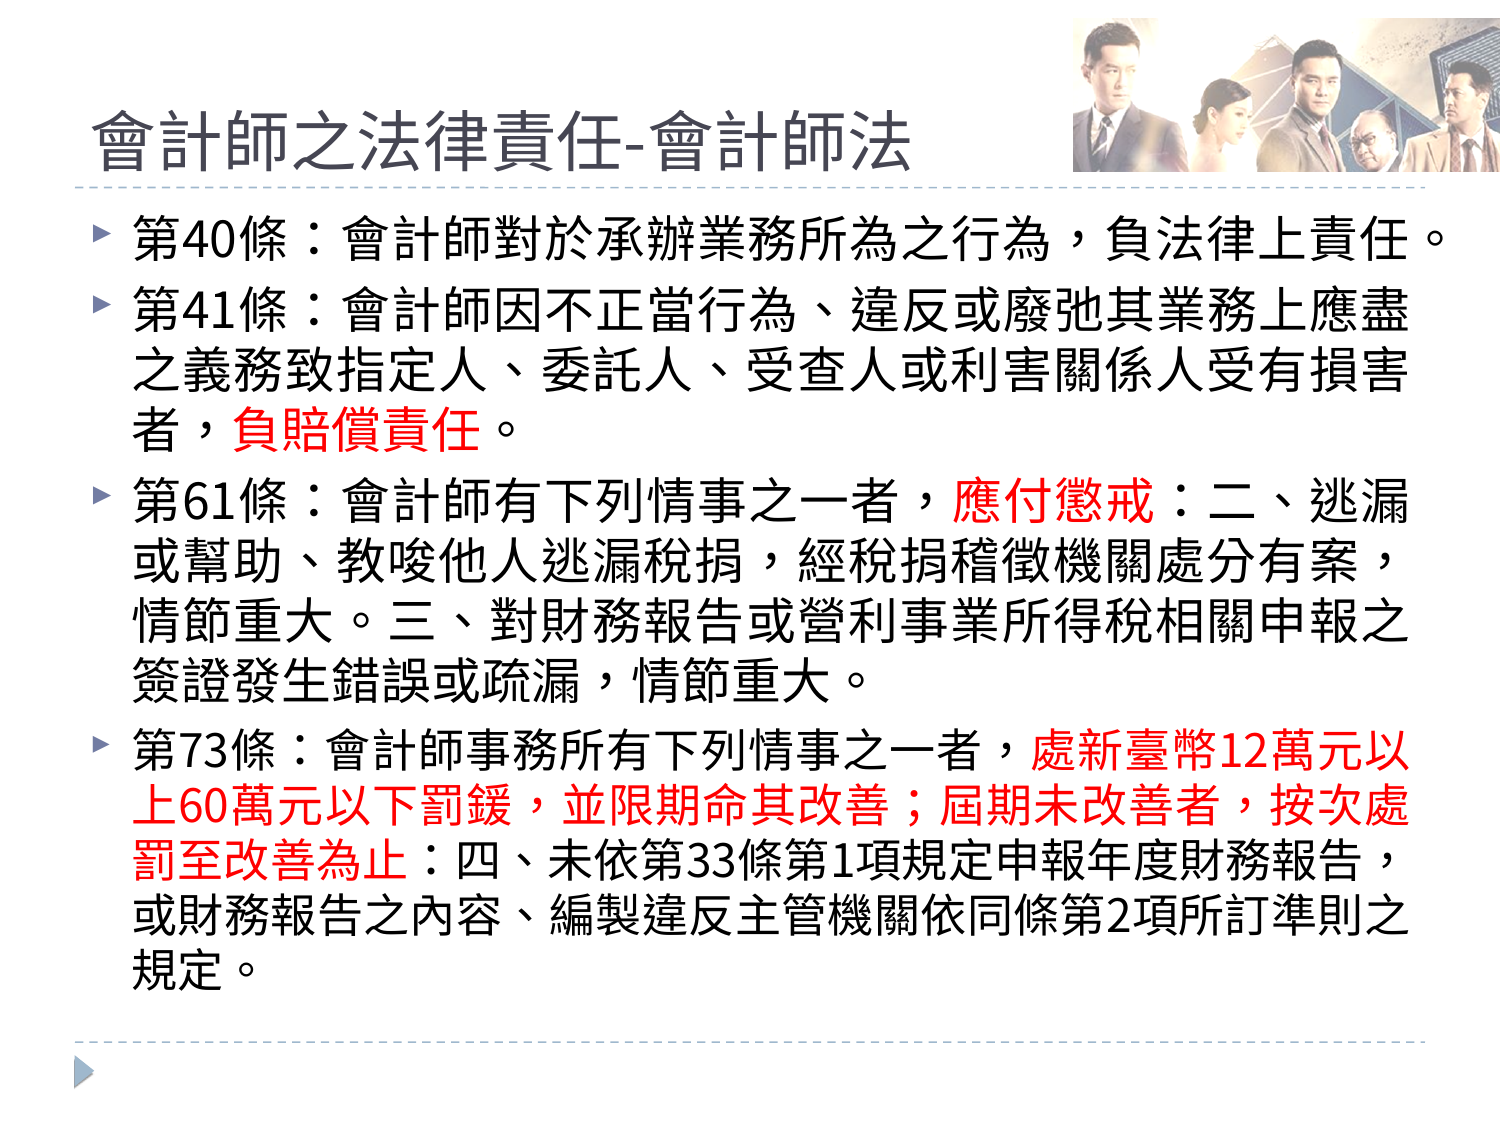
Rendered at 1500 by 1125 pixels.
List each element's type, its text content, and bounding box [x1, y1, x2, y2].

title 會計師之法律責任-會計師法 [75, 24, 1425, 188]
picture [1073, 18, 1500, 172]
list 第40條：會計師對於承辦業務所為之行為，負法律上責任。 第41條：會計師因不正當行為、違反或廢弛其業務上應盡之義務致指定人、委託人、受查人或利害關係人受有損害者，負賠償責任。 第61條：會計師有下列情事之一者，應付懲戒：二、逃漏或幫助、教唆他人逃漏稅捐，經稅捐稽徵機關處分有案，情節重大。三、對財務報告或營利事業所得稅相關申報之簽證發生錯誤或疏漏，情節重大。 第73條：會計師事務所有下列情事之一者，處新臺幣12萬元以上60萬元以下罰鍰，並限期命其改善；屆期未改善者，按次處罰至改善為止：四、未依第33條第1項規定申報年度財務報告，或財務報告之內容、編製違反主管機關依同條第2項所訂準則之規定。 [75, 200, 1425, 1010]
